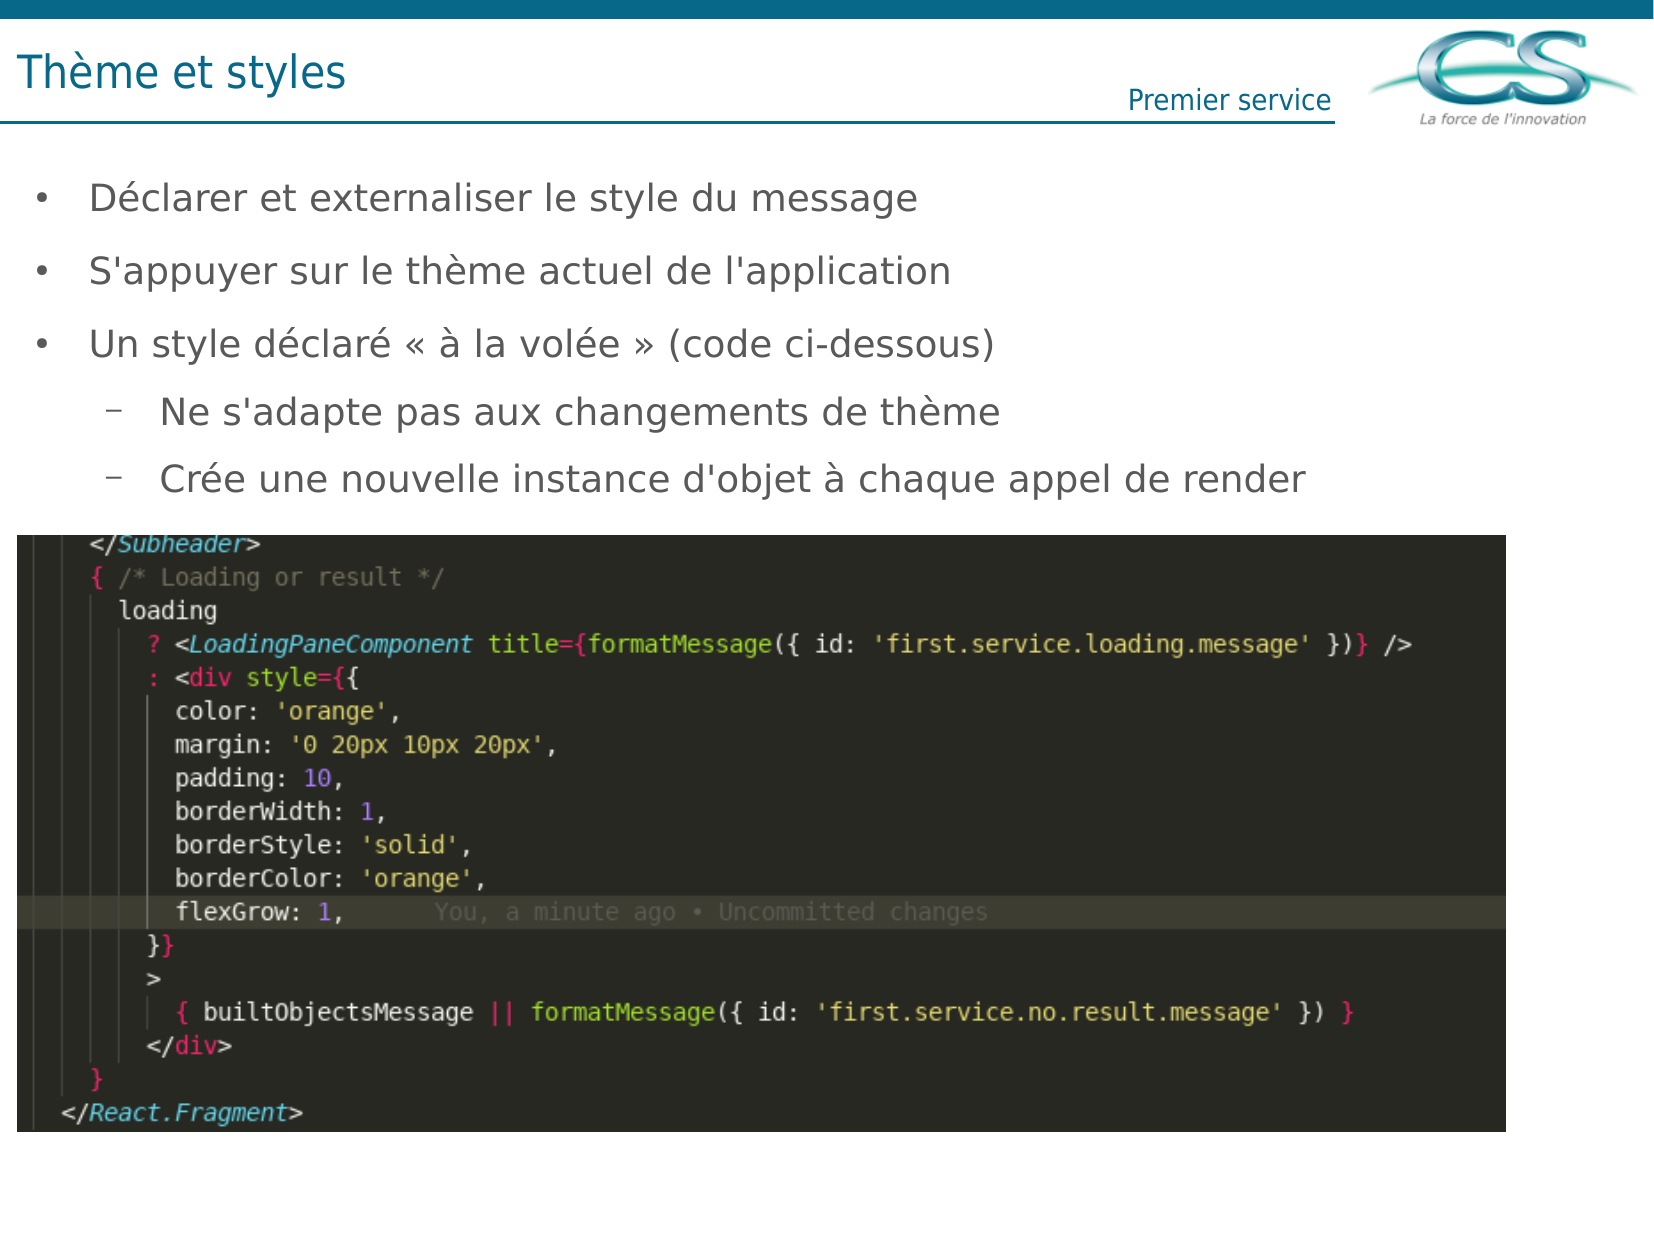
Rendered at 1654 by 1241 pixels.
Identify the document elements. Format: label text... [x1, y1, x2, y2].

list Déclarer et externaliser le style du message S'appuyer sur le thème actuel de l'application Un style déclaré « à la volée » (code ci-dessous) Ne s'adapte pas aux changements de thème Crée une nouvelle instance d'objet à chaque appel de render [17, 177, 1630, 1217]
title Thème et styles [17, 46, 1368, 106]
picture [17, 535, 1506, 1132]
text_box Premier service [1116, 71, 1359, 164]
picture [1368, 28, 1642, 128]
